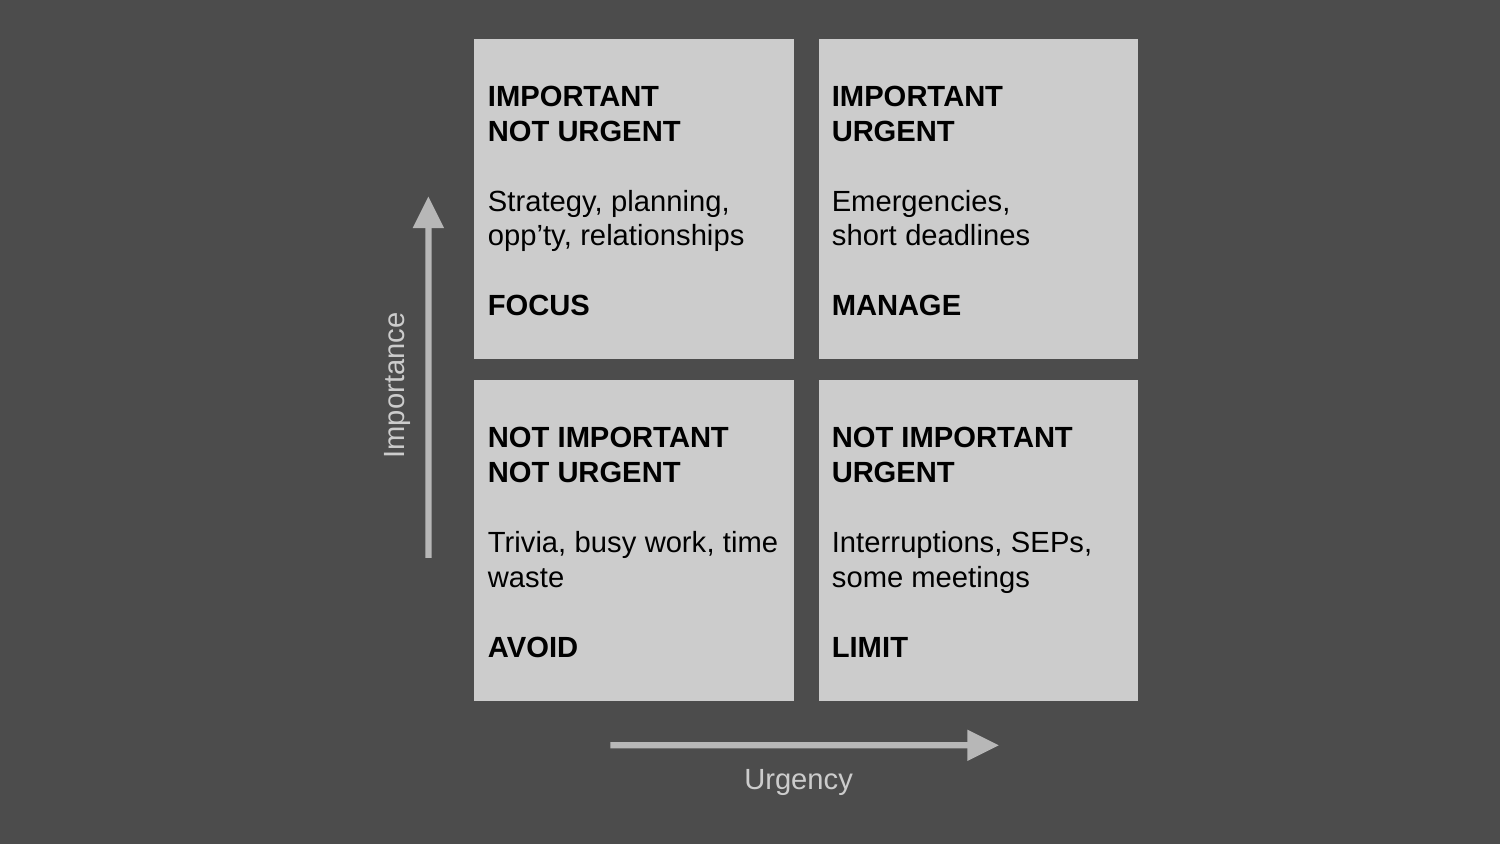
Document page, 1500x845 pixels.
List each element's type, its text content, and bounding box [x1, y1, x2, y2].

text_box Importance [359, 281, 422, 474]
text_box NOT IMPORTANT NOT URGENT Trivia, busy work, time waste AVOID [472, 378, 796, 703]
text_box IMPORTANT URGENT Emergencies, short deadlines MANAGE [816, 37, 1140, 361]
text_box IMPORTANT NOT URGENT Strategy, planning, opp’ty, relationships FOCUS [472, 37, 796, 361]
text_box Urgency [729, 745, 880, 807]
text_box NOT IMPORTANT URGENT Interruptions, SEPs, some meetings LIMIT [816, 378, 1140, 703]
